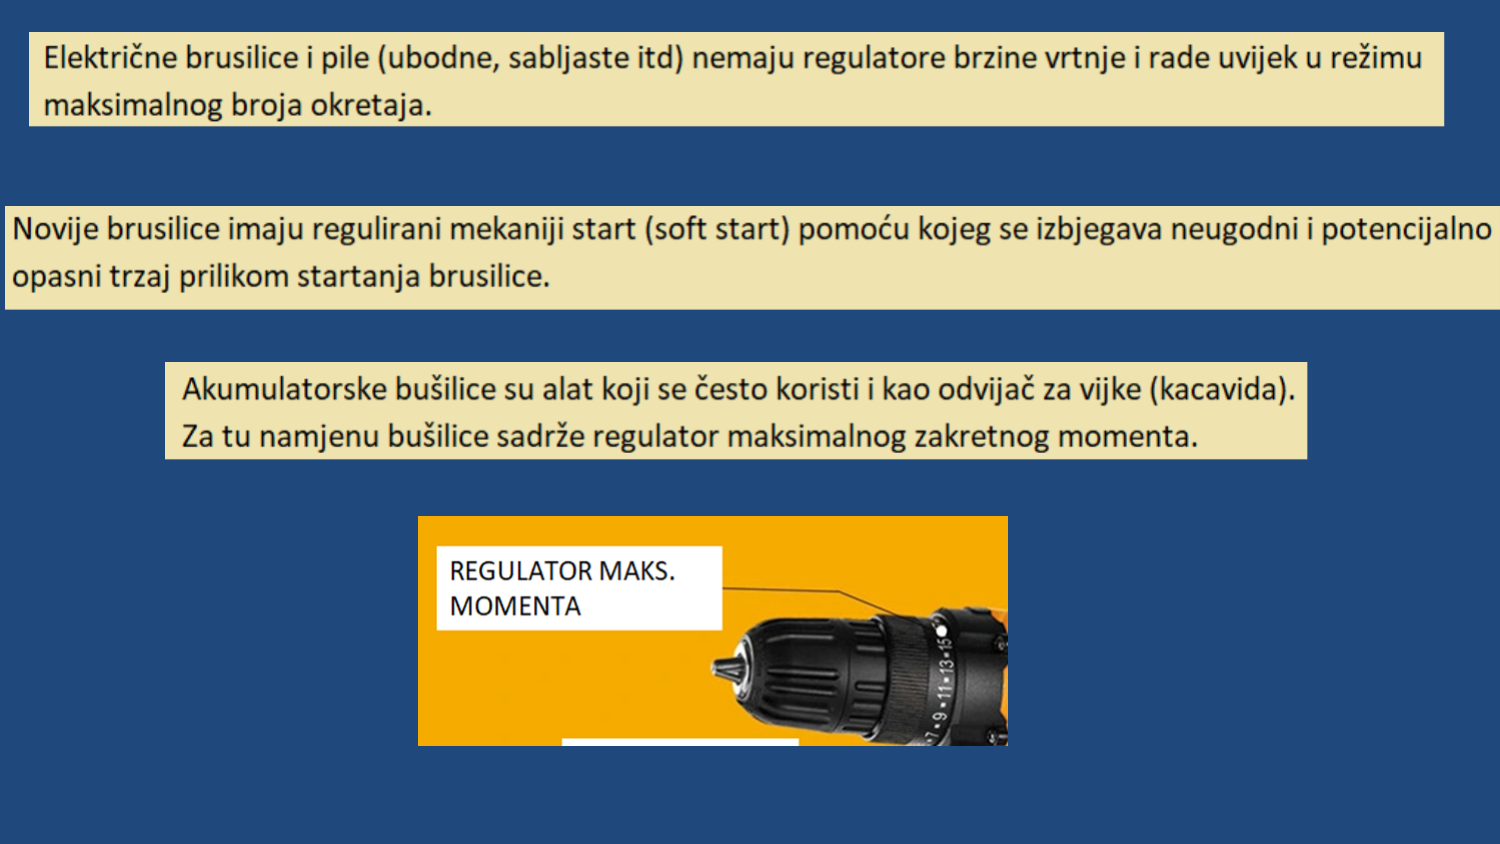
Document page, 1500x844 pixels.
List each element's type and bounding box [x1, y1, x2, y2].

picture [29, 32, 1445, 128]
picture [165, 362, 1309, 460]
picture [418, 516, 1008, 746]
picture [5, 206, 1500, 310]
